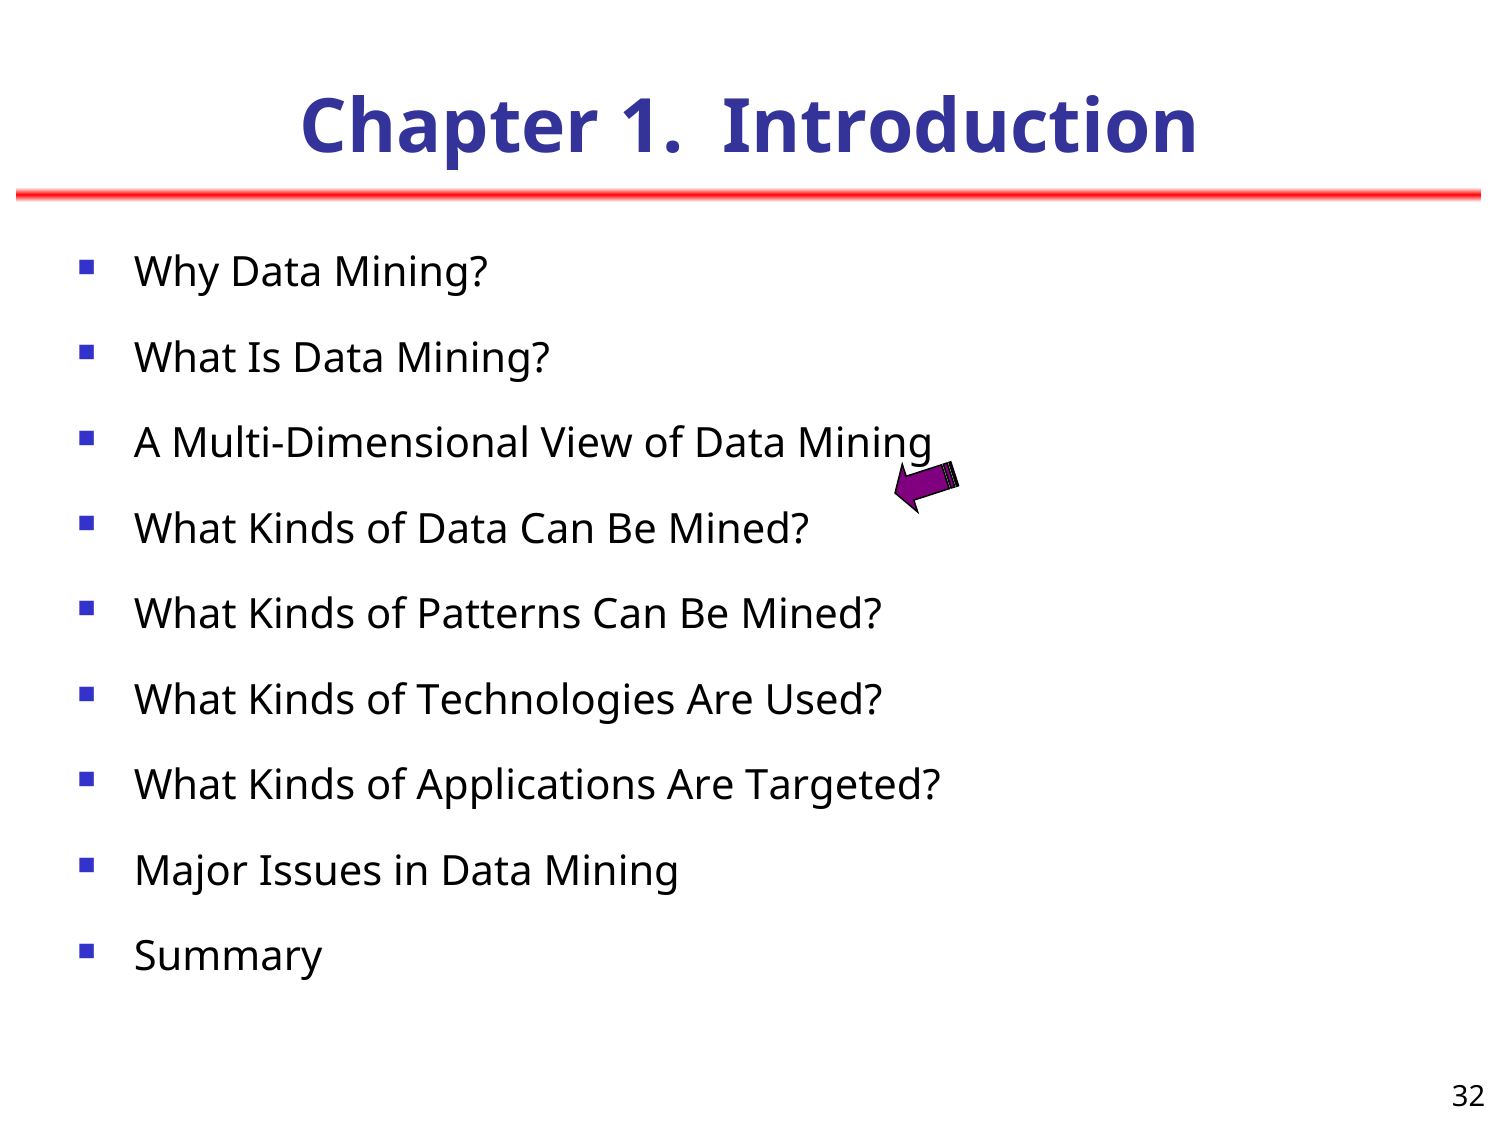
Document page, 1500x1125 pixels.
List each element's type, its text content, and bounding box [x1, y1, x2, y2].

list Why Data Mining? What Is Data Mining? A Multi-Dimensional View of Data Mining What Kinds of Data Can Be Mined? What Kinds of Patterns Can Be Mined? What Kinds of Technologies Are Used? What Kinds of Applications Are Targeted? Major Issues in Data Mining Summary [62, 212, 1413, 1075]
text_box <number> [1187, 1050, 1500, 1125]
text_box [895, 461, 959, 512]
title Chapter 1. Introduction [62, 37, 1438, 175]
